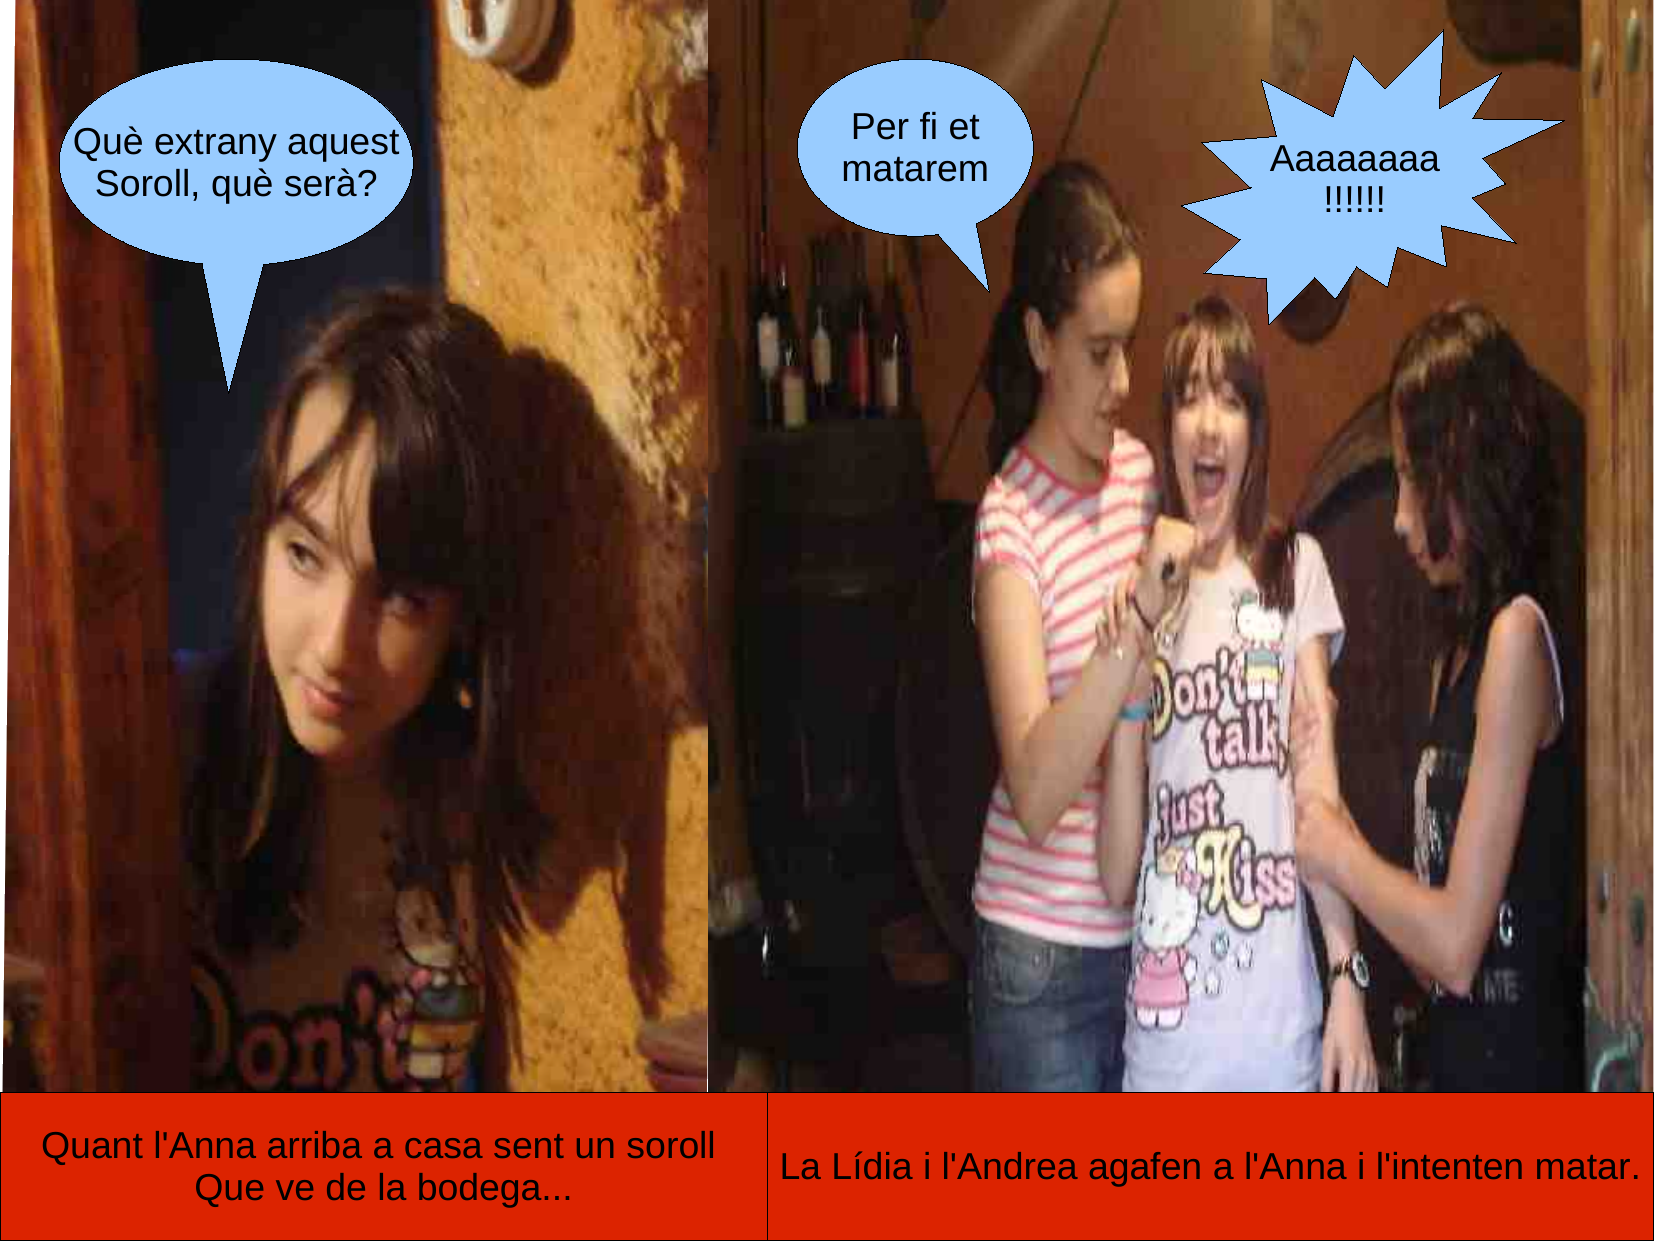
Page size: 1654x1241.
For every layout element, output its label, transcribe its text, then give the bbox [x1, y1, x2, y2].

text_box Aaaaaaaa !!!!!! [1181, 29, 1565, 325]
text_box Quant l'Anna arriba a casa sent un soroll Que ve de la bodega... [0, 1092, 767, 1241]
picture [1, 0, 1654, 1092]
text_box Per fi et matarem [797, 59, 1034, 293]
text_box Què extrany aquest Soroll, què serà? [59, 59, 414, 394]
text_box La Lídia i l'Andrea agafen a l'Anna i l'intenten matar. [767, 1092, 1654, 1241]
